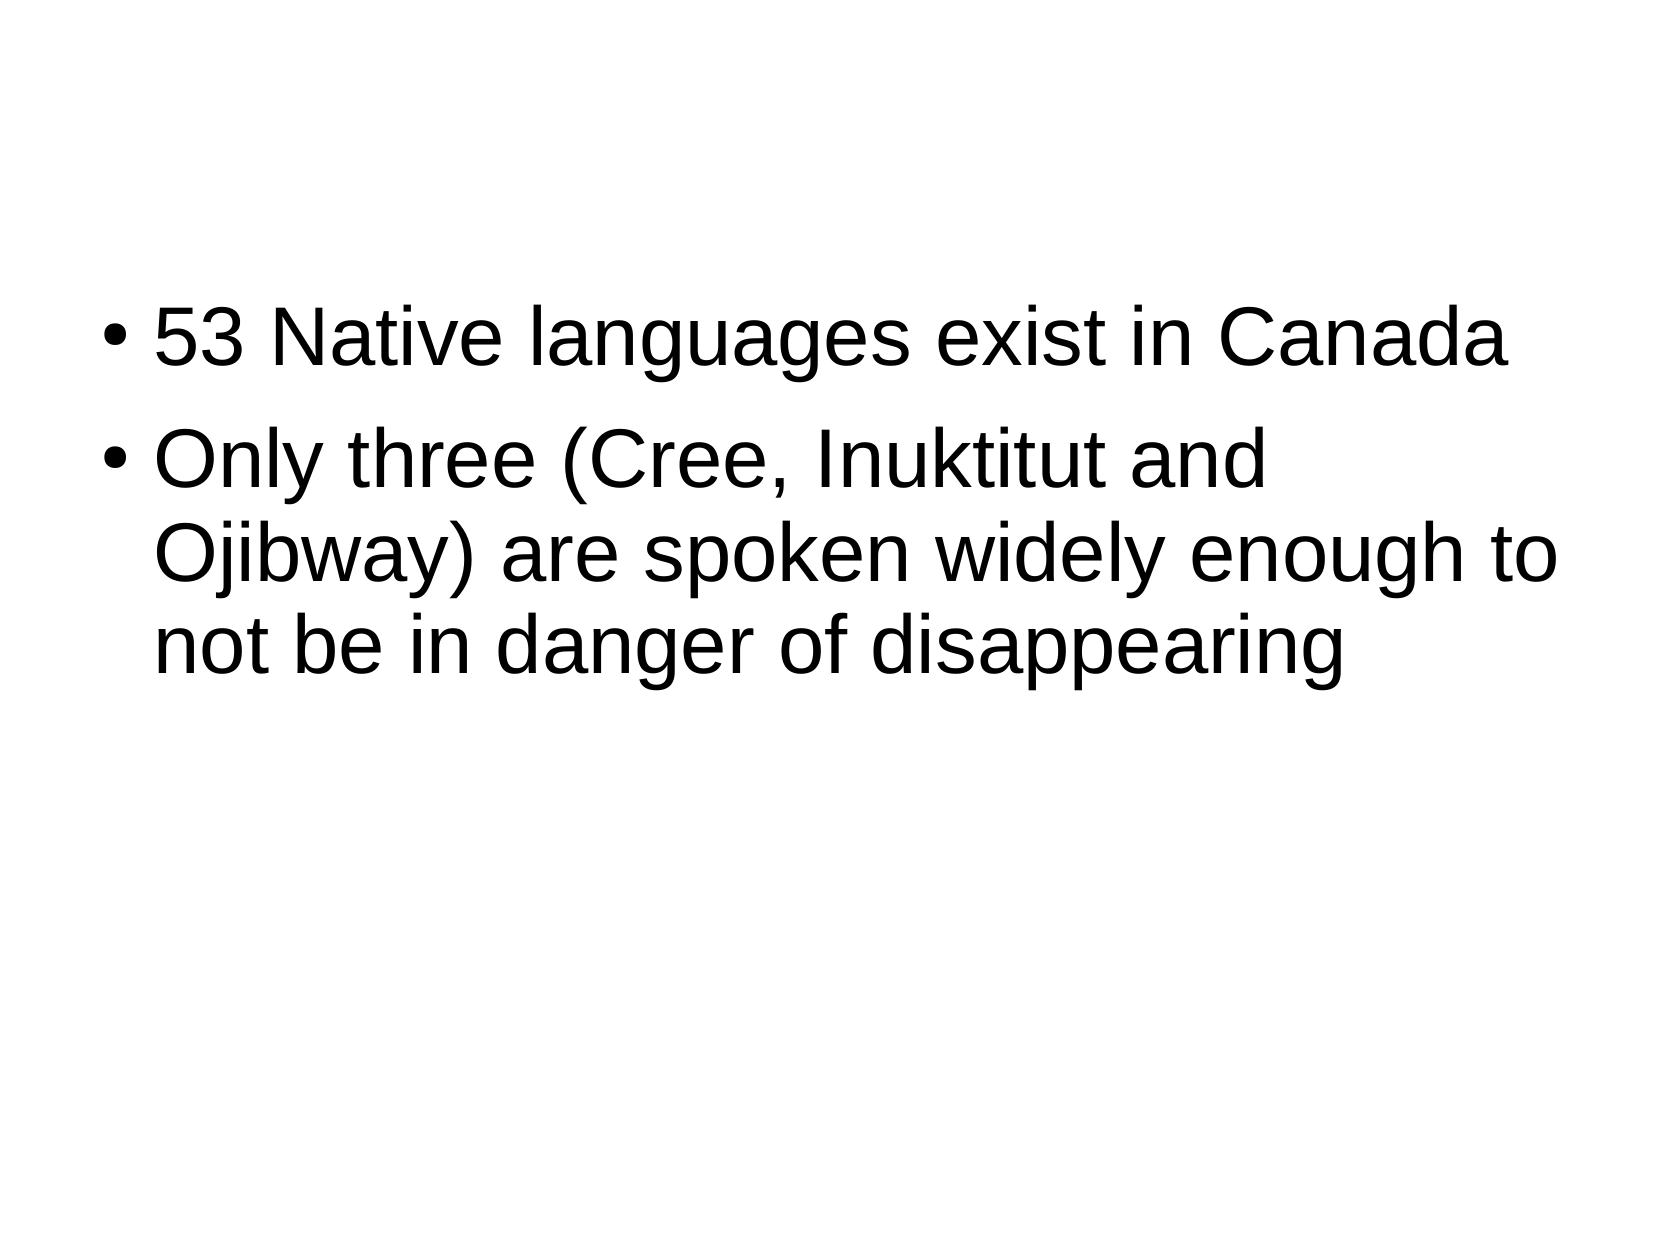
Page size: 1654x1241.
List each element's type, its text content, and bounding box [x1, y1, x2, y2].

list 53 Native languages exist in Canada Only three (Cree, Inuktitut and Ojibway) are spoken widely enough to not be in danger of disappearing [82, 290, 1571, 1010]
